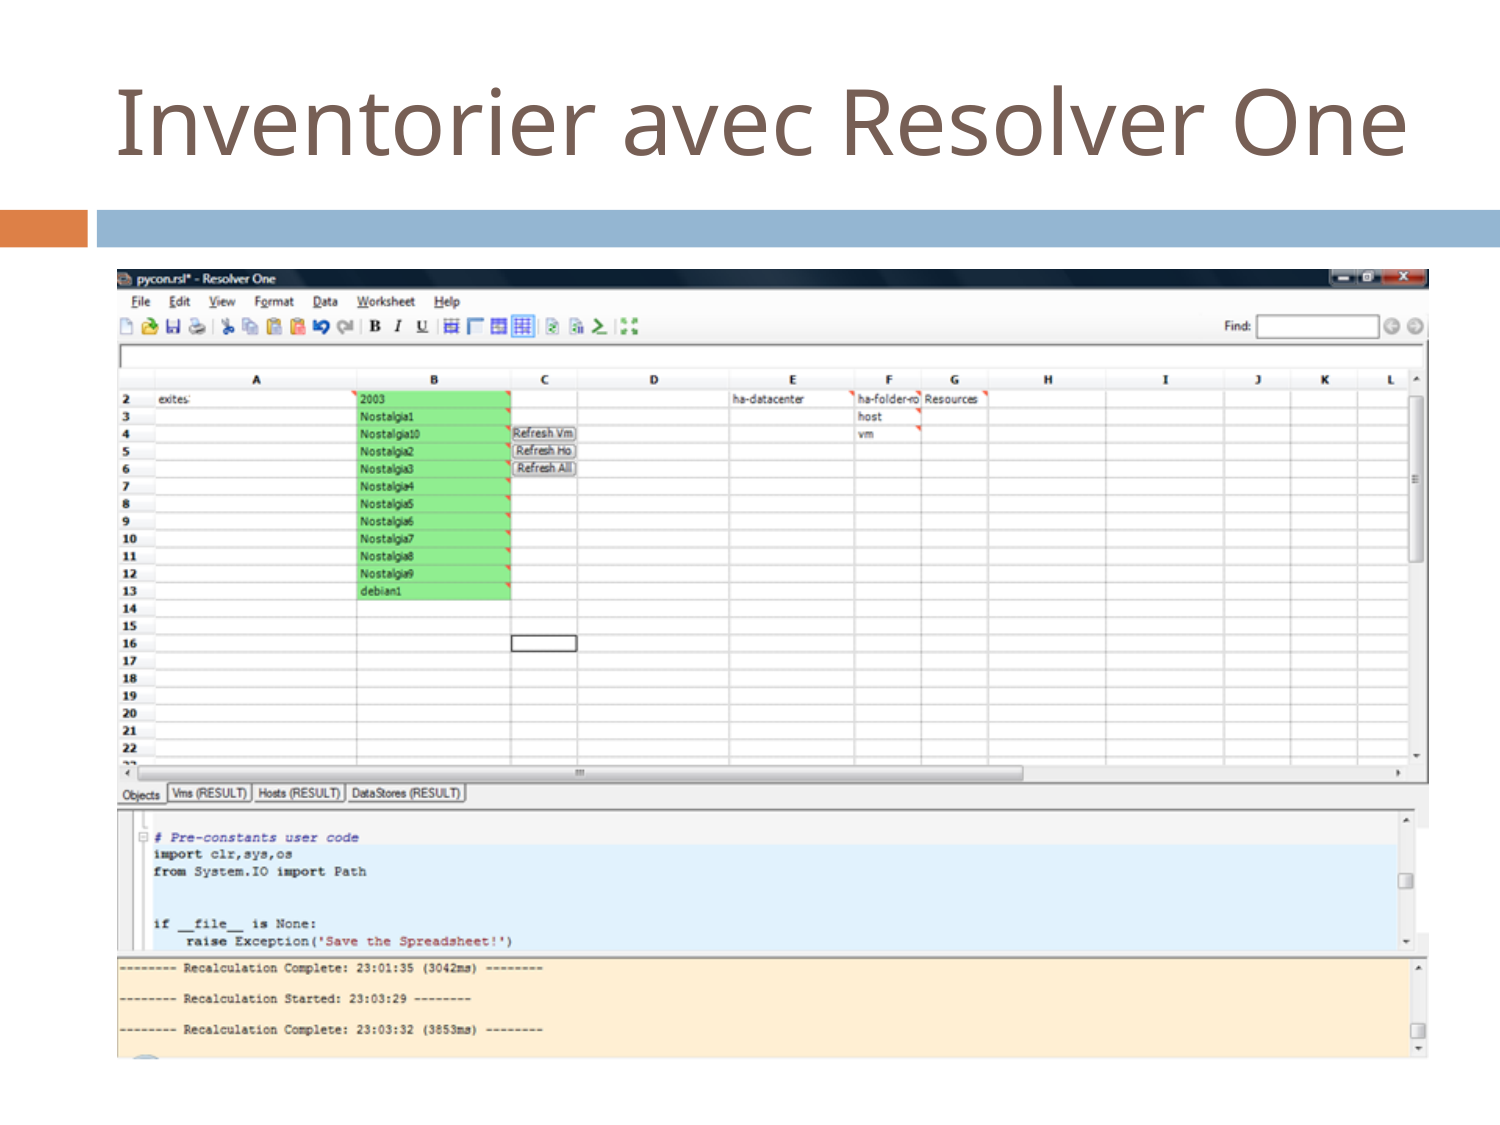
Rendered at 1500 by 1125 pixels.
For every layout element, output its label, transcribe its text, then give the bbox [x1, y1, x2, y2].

title Inventorier avec Resolver One [100, 37, 1438, 201]
picture [117, 269, 1429, 1061]
